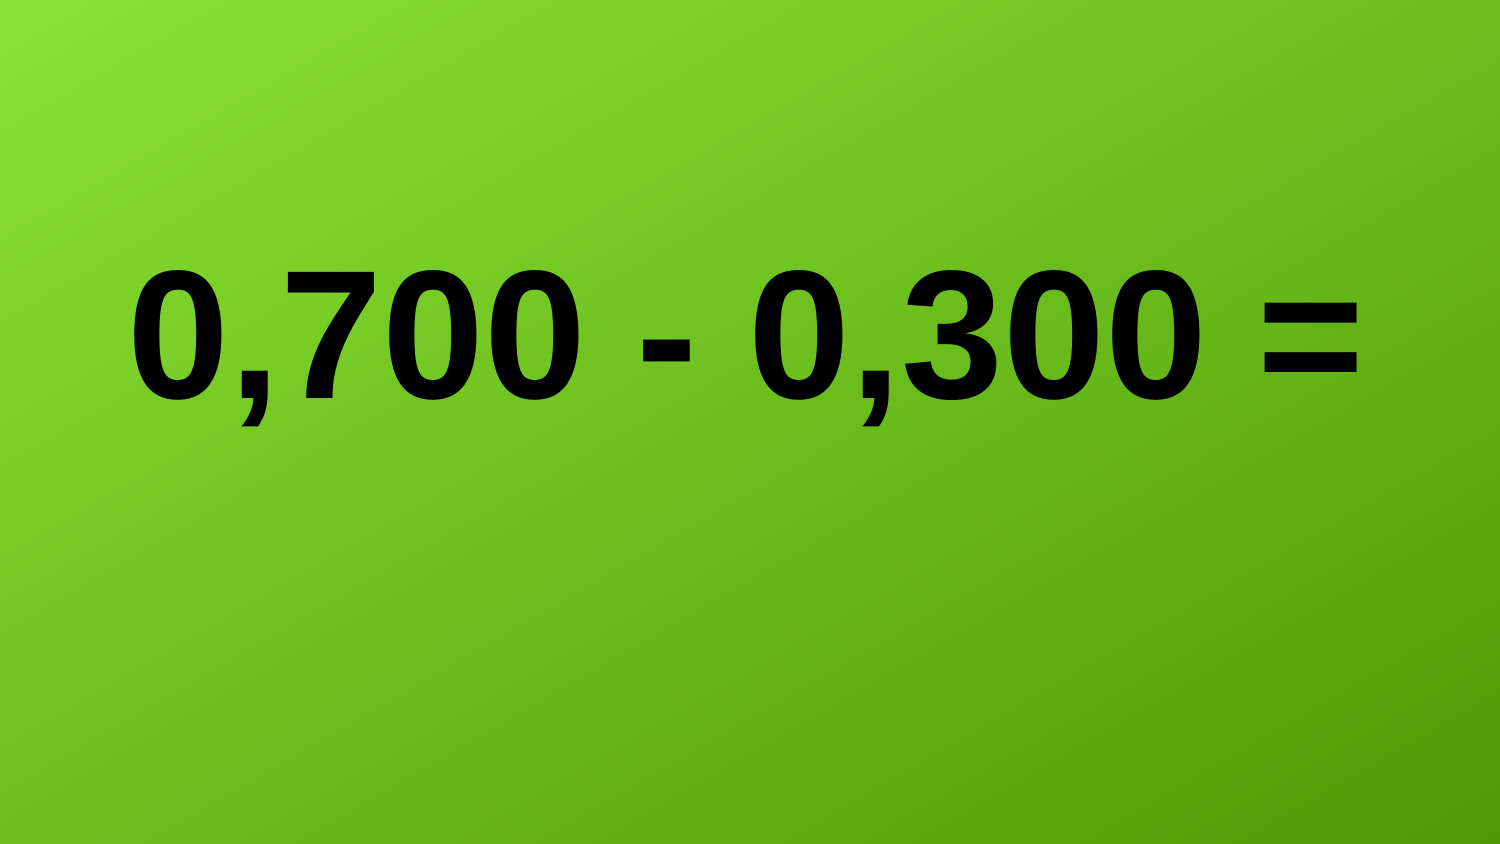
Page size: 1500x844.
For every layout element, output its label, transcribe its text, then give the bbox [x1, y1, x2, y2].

title 0,700 - 0,300 = [112, 259, 1388, 450]
